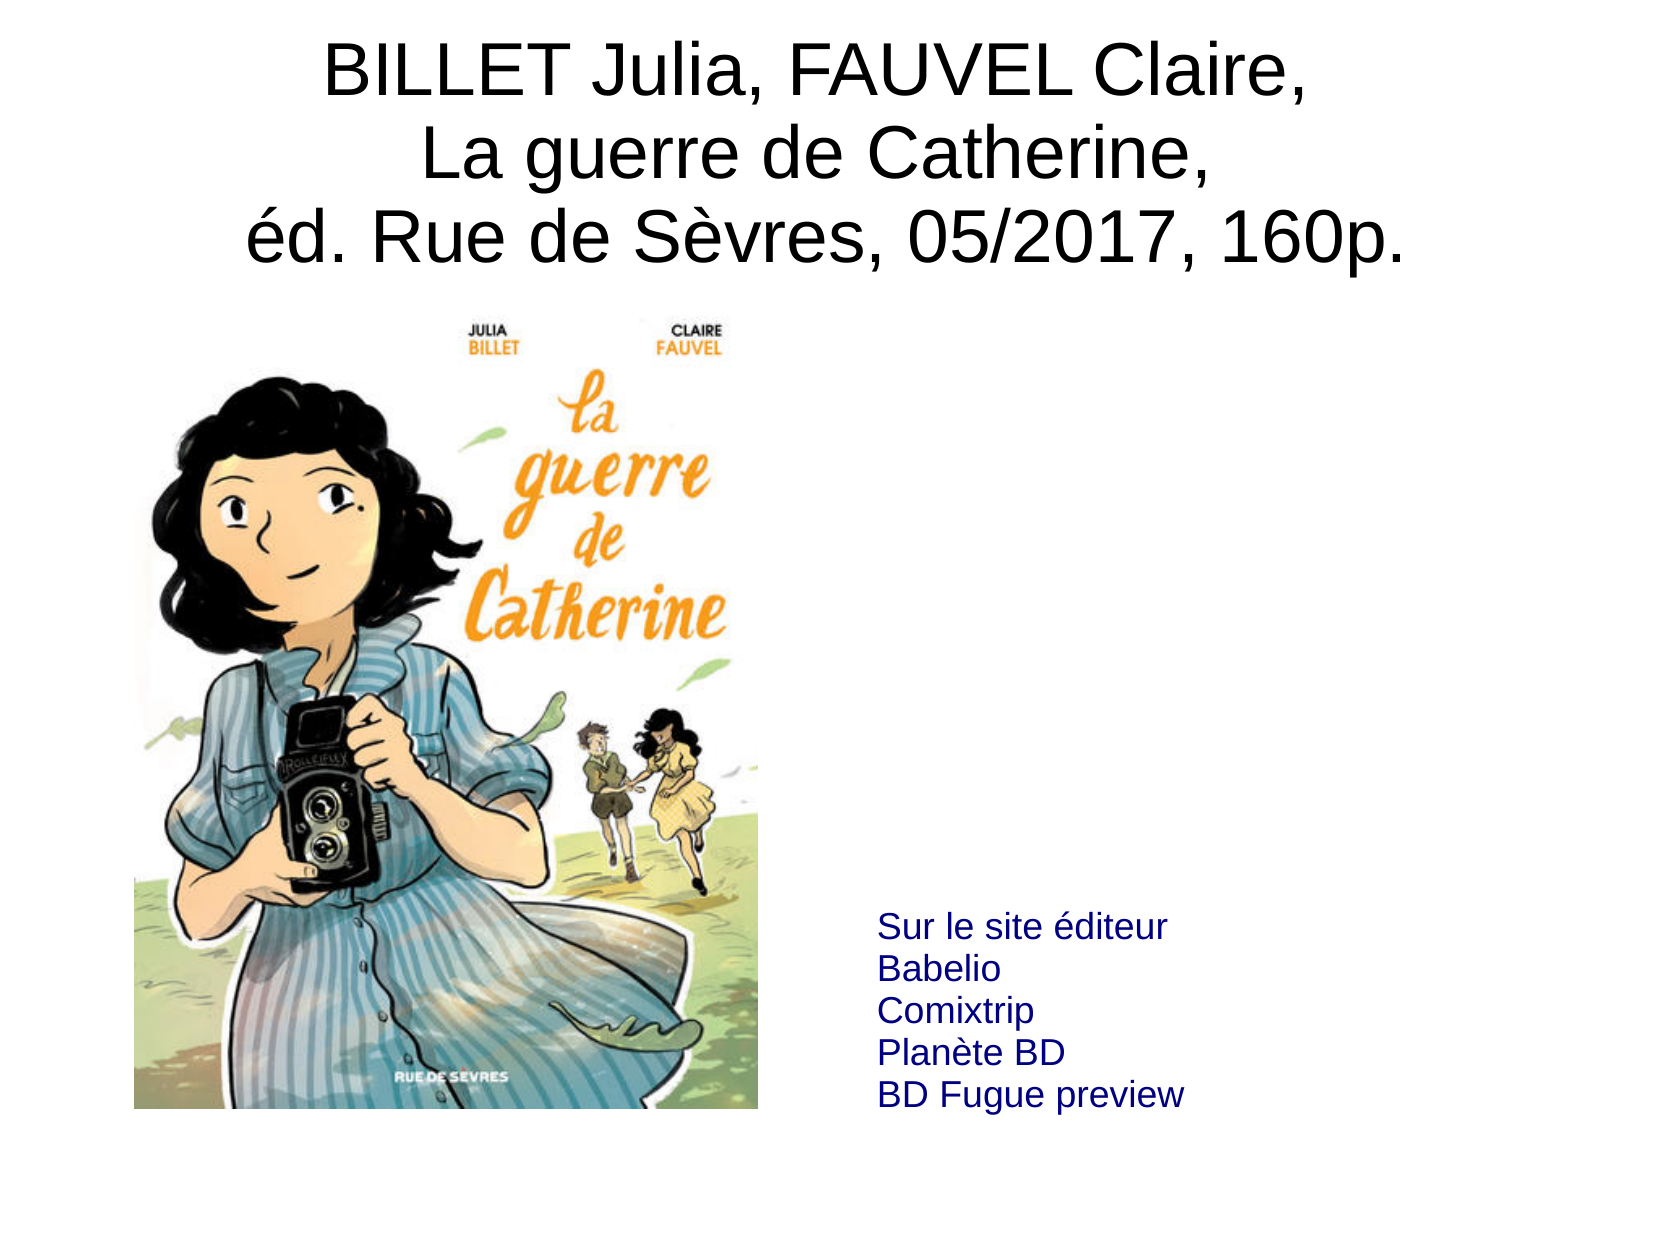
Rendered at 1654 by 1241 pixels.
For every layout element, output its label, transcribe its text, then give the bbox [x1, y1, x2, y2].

picture [134, 290, 758, 1109]
text_box Sur le site éditeur Babelio Comixtrip Planète BD BD Fugue preview [862, 897, 1642, 1165]
title BILLET Julia, FAUVEL Claire, La guerre de Catherine, éd. Rue de Sèvres, 05/2017, 160p. [82, 26, 1571, 279]
